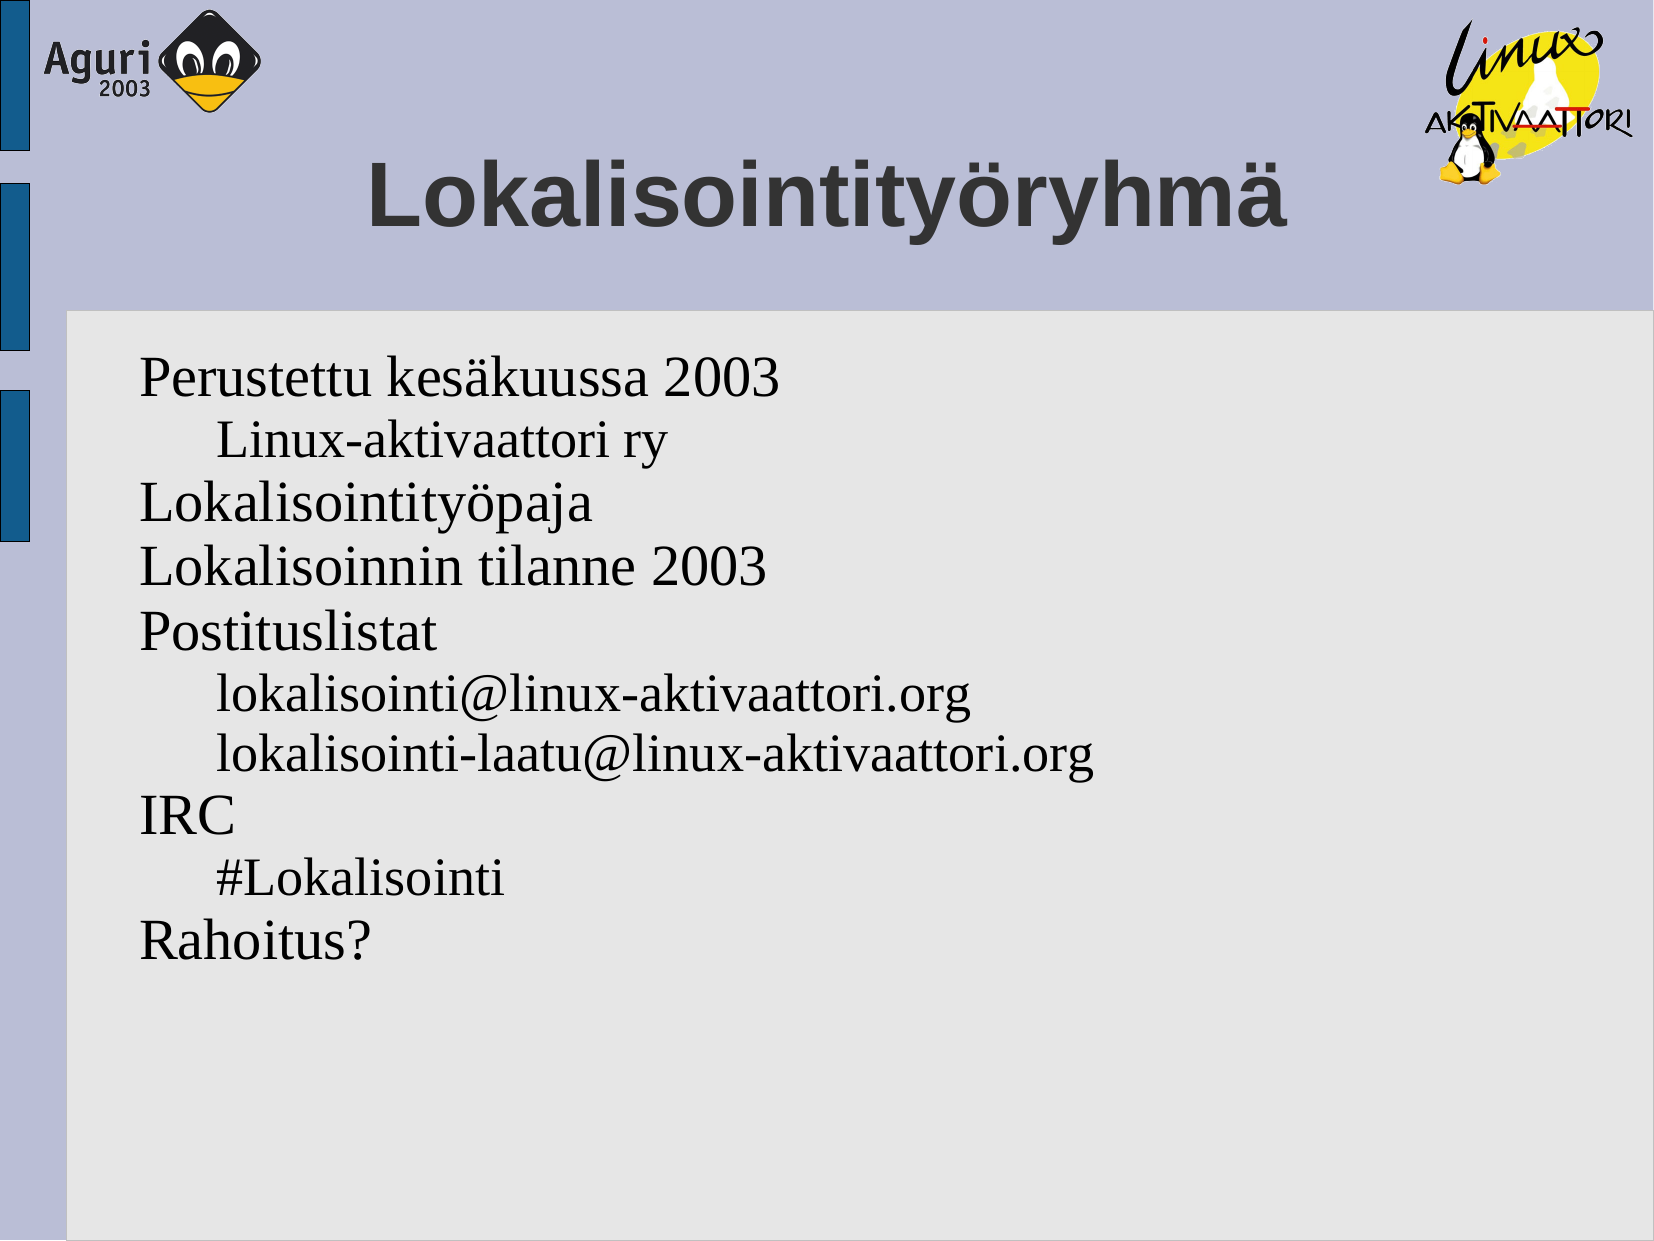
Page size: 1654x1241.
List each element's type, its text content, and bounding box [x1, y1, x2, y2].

title Lokalisointityöryhmä [121, 91, 1534, 299]
picture [39, 9, 265, 113]
picture [1417, 12, 1640, 190]
list Perustettu kesäkuussa 2003 Linux-aktivaattori ry Lokalisointityöpaja Lokalisoinnin tilanne 2003 Postituslistat lokalisointi@linux-aktivaattori.org lokalisointi-laatu@linux-aktivaattori.org IRC #Lokalisointi Rahoitus? [121, 344, 1534, 1127]
